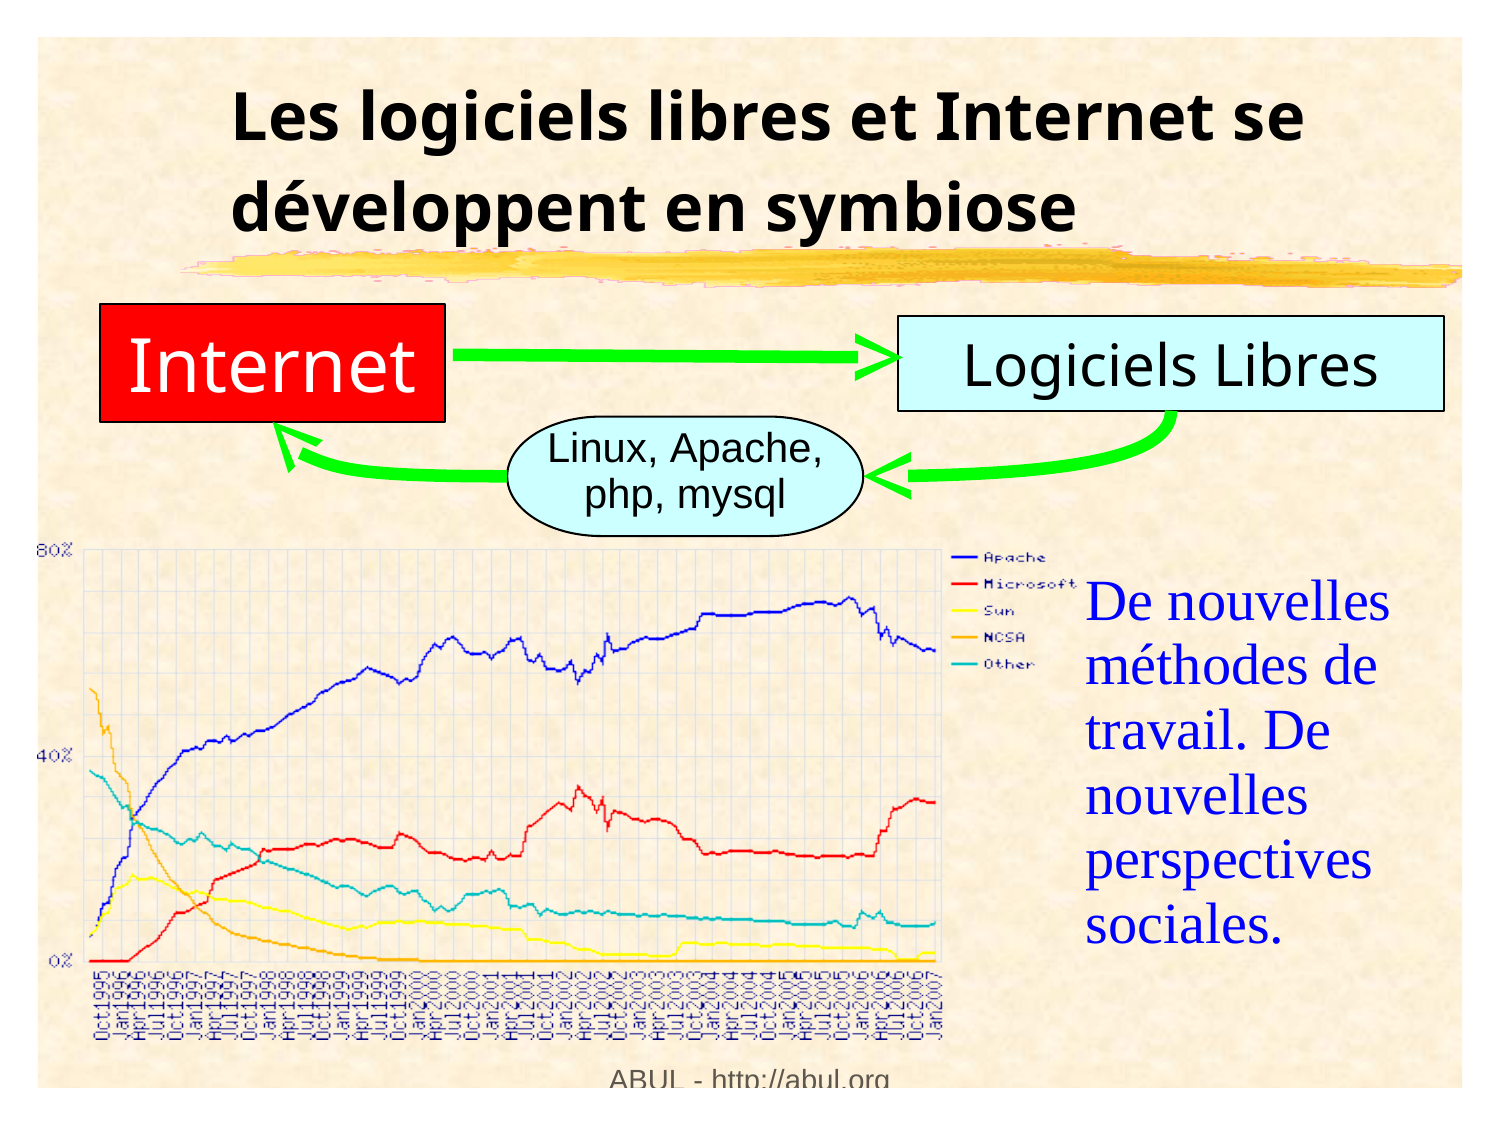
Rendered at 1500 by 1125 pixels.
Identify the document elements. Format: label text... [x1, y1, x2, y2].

title Les logiciels libres et Internet se développent en symbiose [215, 72, 1463, 248]
picture [614, 1073, 621, 1082]
text_box Internet [100, 304, 445, 410]
picture [612, 1084, 624, 1088]
picture [852, 1076, 860, 1088]
picture [633, 1081, 643, 1088]
picture [878, 1076, 886, 1088]
picture [37, 37, 1463, 1088]
picture [732, 1076, 737, 1088]
text_box De nouvelles méthodes de travail. De nouvelles perspectives sociales. [1085, 568, 1463, 1067]
picture [788, 1082, 795, 1088]
picture [716, 1076, 723, 1088]
text_box Logiciels Libres [897, 316, 1445, 401]
picture [748, 1076, 755, 1088]
text_box Linux, Apache, php, mysql [507, 416, 864, 537]
picture [633, 1072, 642, 1078]
picture [806, 1076, 813, 1088]
